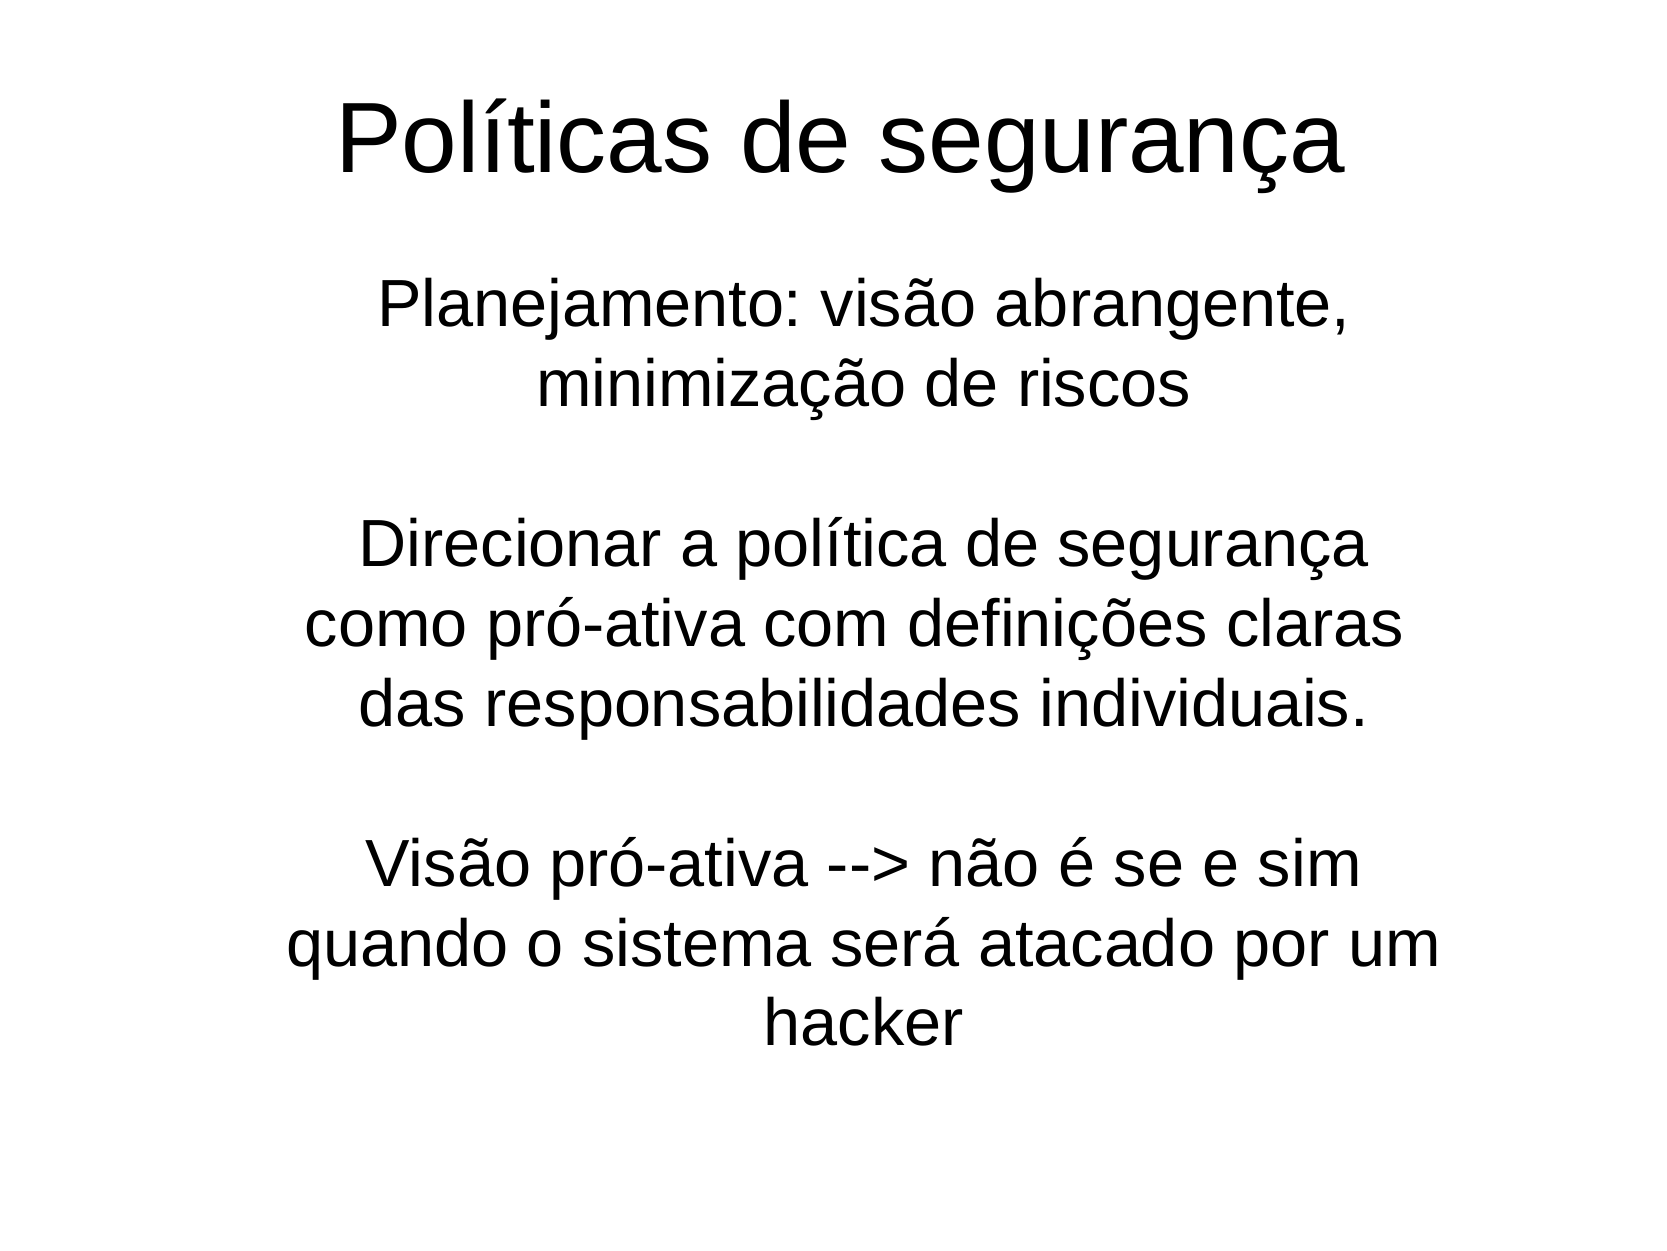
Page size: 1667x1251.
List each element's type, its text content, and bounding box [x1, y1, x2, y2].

title Políticas de segurança [150, 66, 1531, 259]
subtitle Planejamento: visão abrangente, minimização de riscos Direcionar a política de segurança como pró-ativa com definições claras das responsabilidades individuais. Visão pró-ativa --> não é se e sim quando o sistema será atacado por um hacker [276, 253, 1452, 1250]
